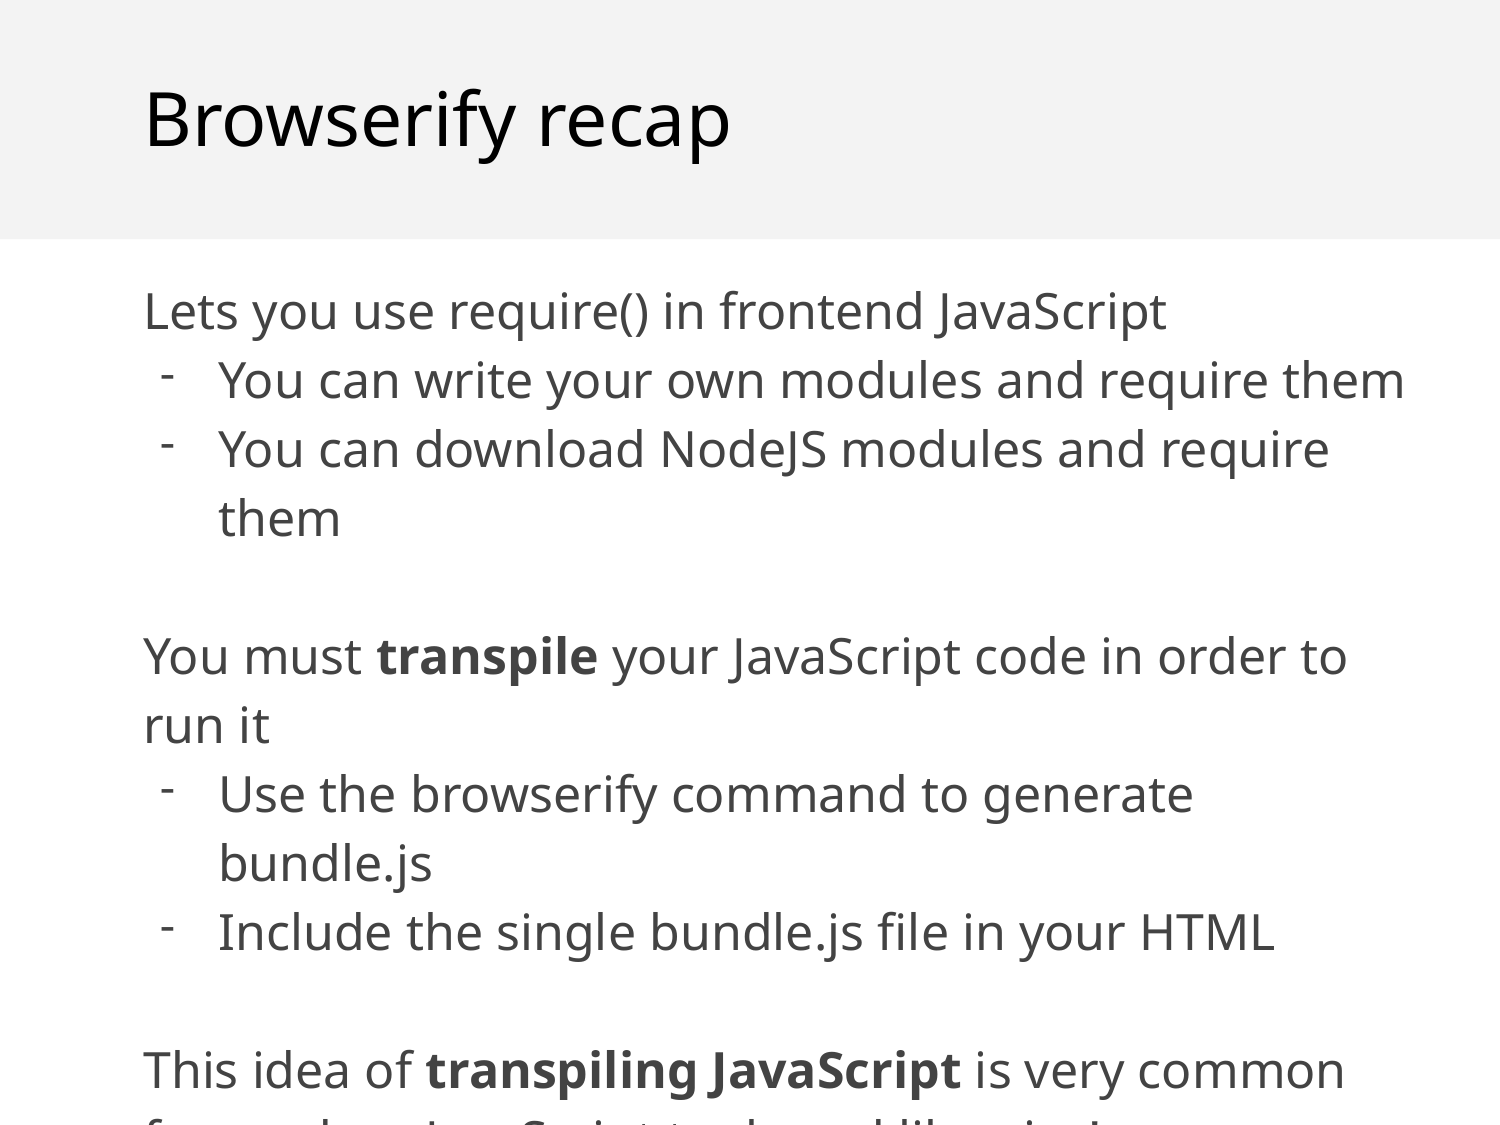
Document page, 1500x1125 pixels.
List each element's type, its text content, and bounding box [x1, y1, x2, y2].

list Lets you use require() in frontend JavaScript You can write your own modules and require them You can download NodeJS modules and require them You must transpile your JavaScript code in order to run it Use the browserify command to generate bundle.js Include the single bundle.js file in your HTML This idea of transpiling JavaScript is very common for modern JavaScript tools and libraries! [128, 255, 1432, 1004]
title Browserify recap [128, 56, 1372, 183]
